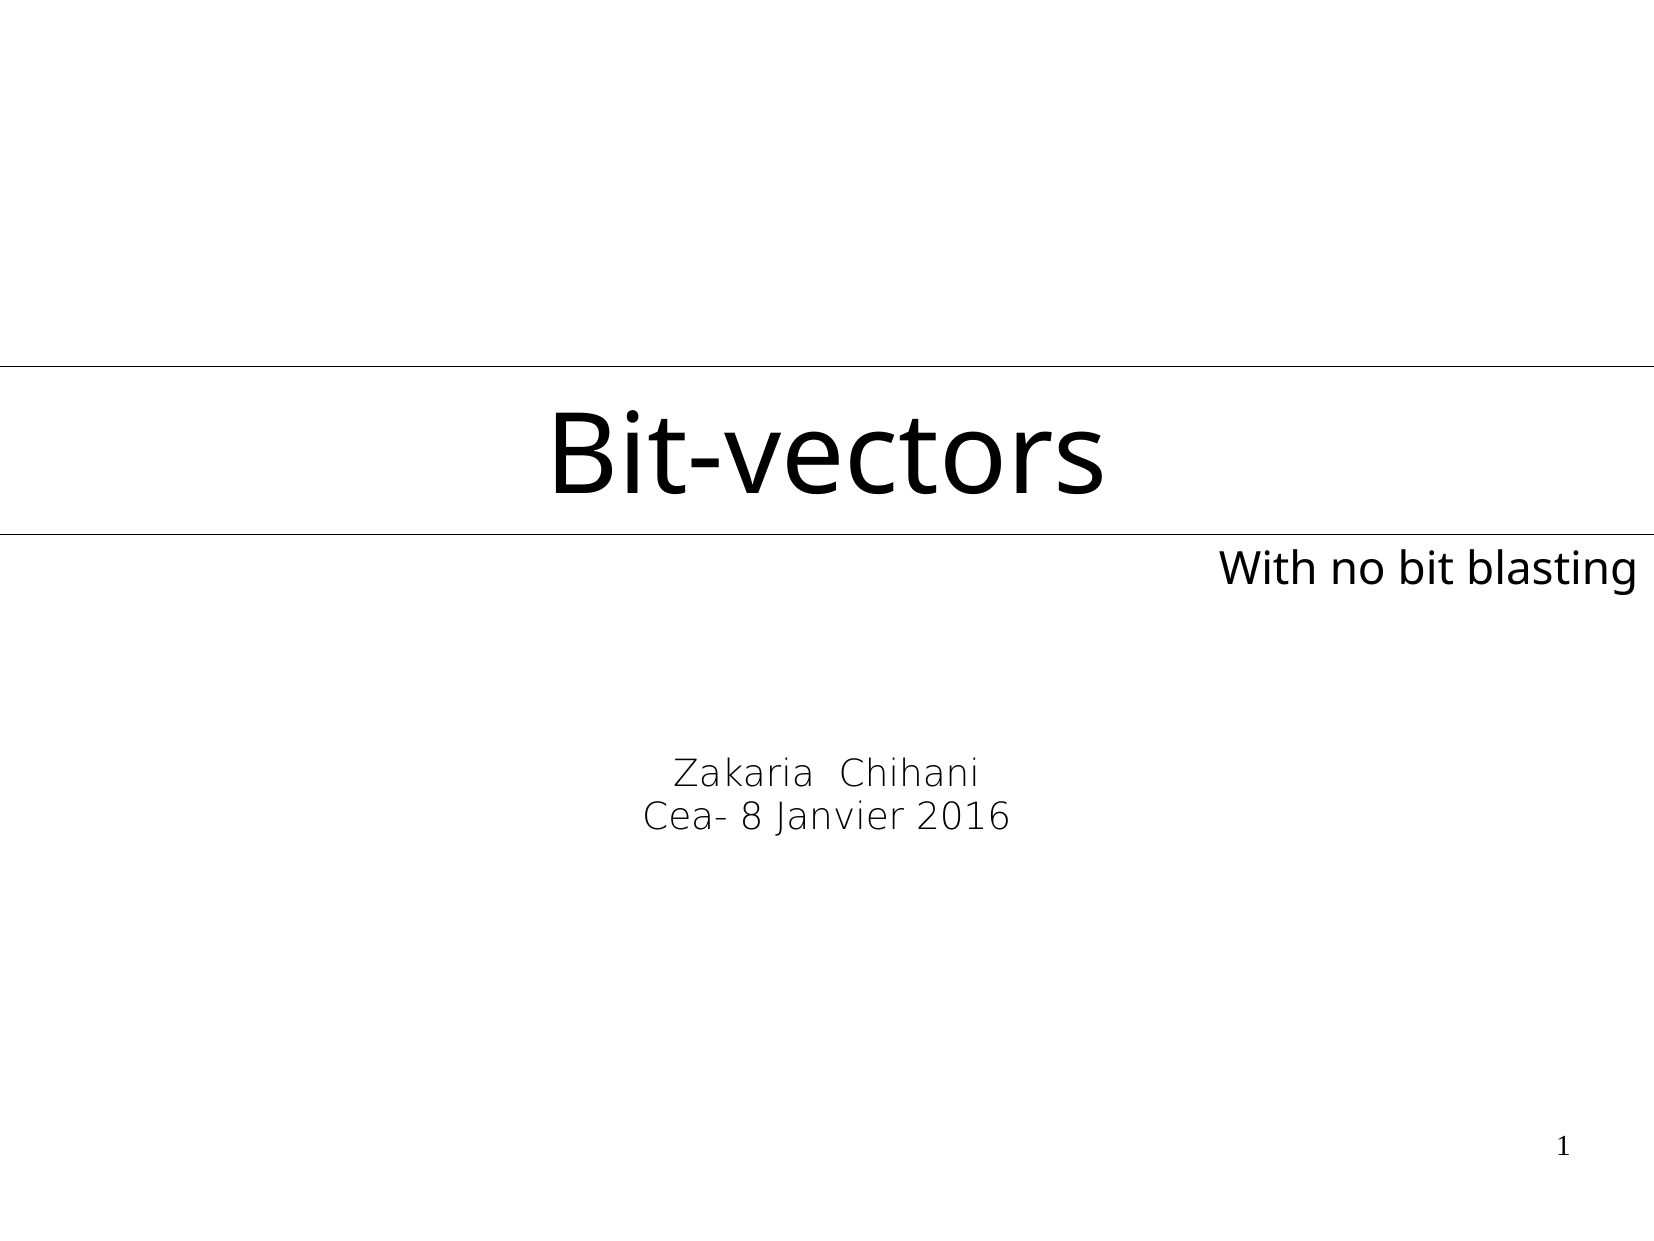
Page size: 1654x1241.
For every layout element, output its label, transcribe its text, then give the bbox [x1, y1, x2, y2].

text_box Zakaria Chihani Cea- 8 Janvier 2016 [622, 744, 1031, 847]
text_box Bit-vectors [0, 366, 1654, 513]
text_box With no bit blasting [673, 527, 1654, 603]
